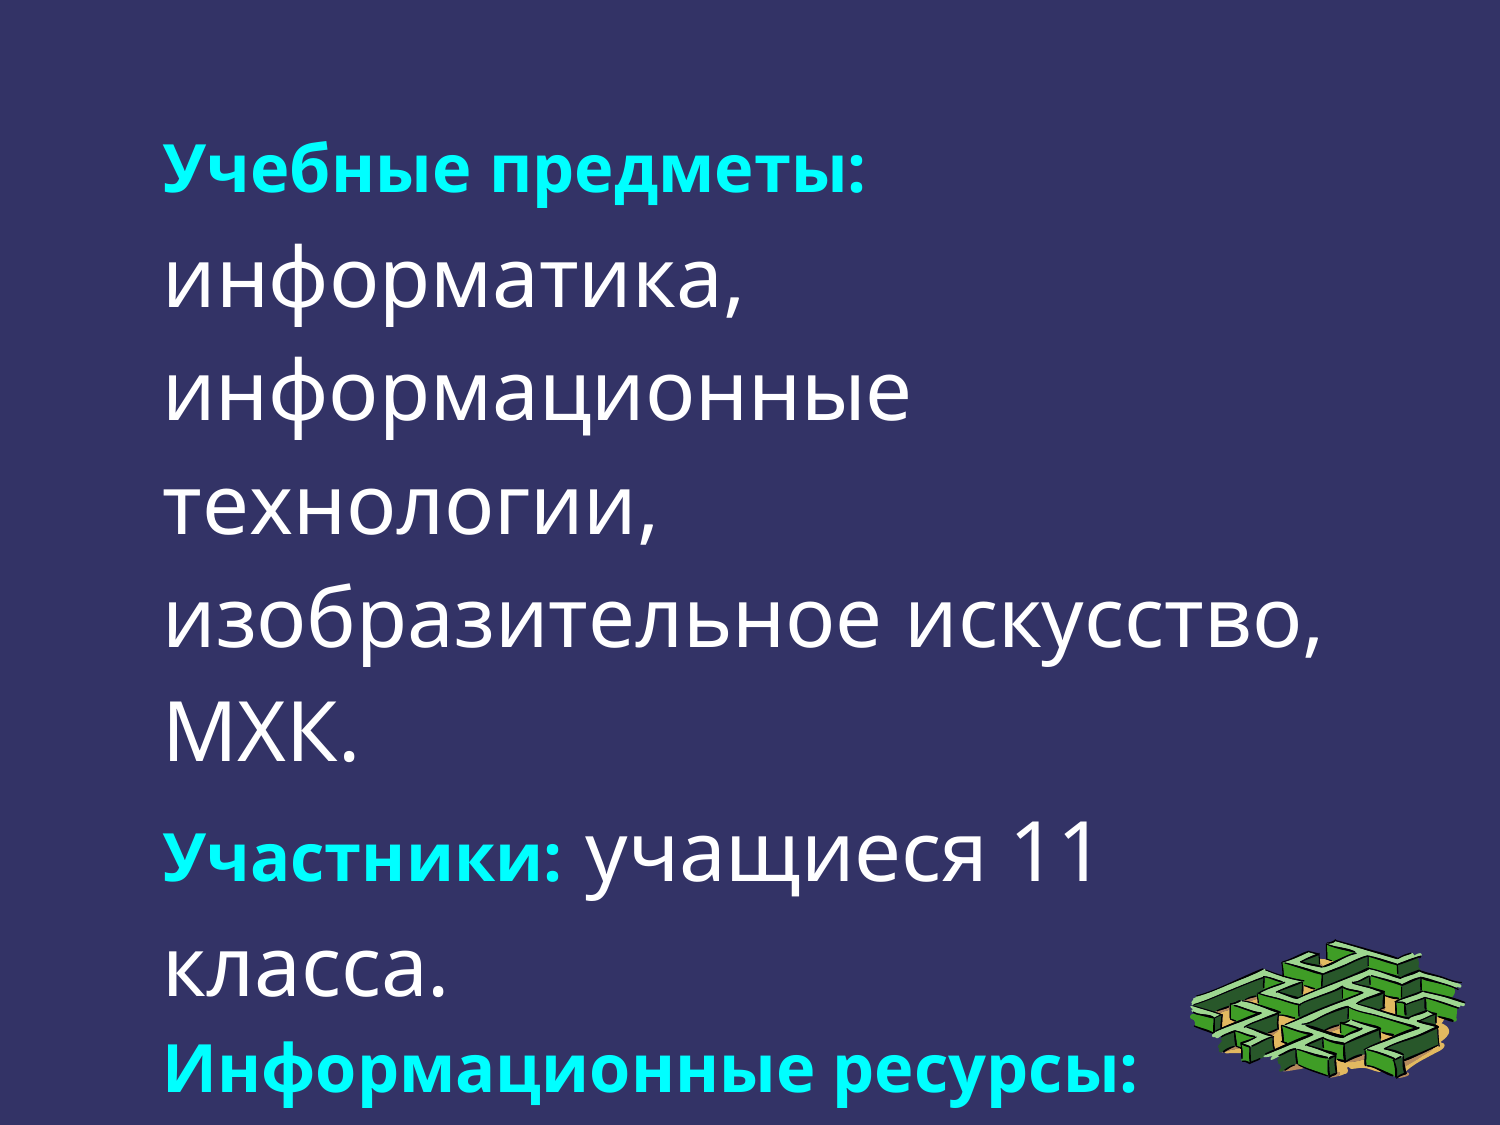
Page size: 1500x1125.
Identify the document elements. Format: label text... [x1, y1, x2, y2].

text_box Учебные предметы: информатика, информационные технологии, изобразительное искусство, МХК. Участники: учащиеся 11 класса. Информационные ресурсы: учебно-методическая литература, интернет- ресурсы [147, 88, 1418, 1125]
